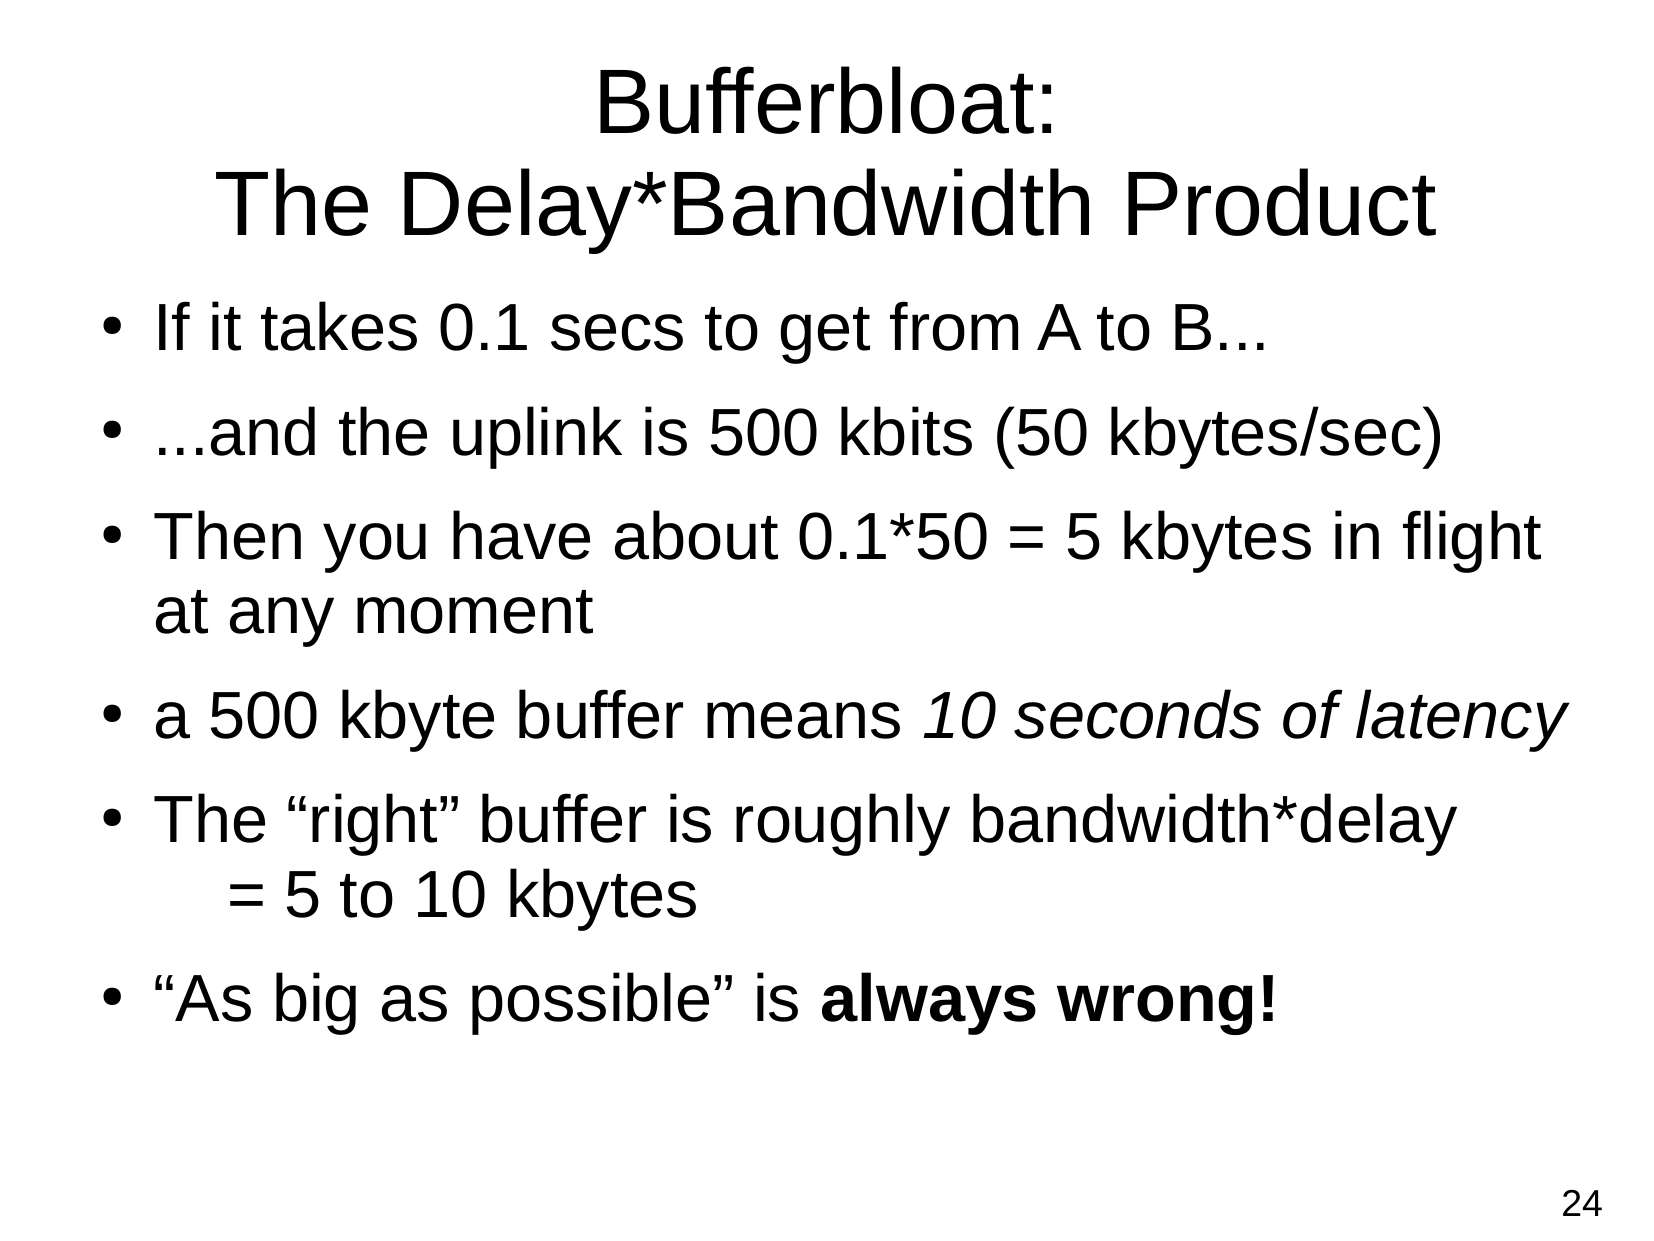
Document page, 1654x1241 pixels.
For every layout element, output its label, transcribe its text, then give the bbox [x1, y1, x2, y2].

text_box 24 [1546, 1174, 1619, 1232]
list If it takes 0.1 secs to get from A to B... ...and the uplink is 500 kbits (50 kbytes/sec) Then you have about 0.1*50 = 5 kbytes in flight at any moment a 500 kbyte buffer means 10 seconds of latency The “right” buffer is roughly bandwidth*delay = 5 to 10 kbytes “As big as possible” is always wrong! [82, 290, 1571, 1109]
title Bufferbloat: The Delay*Bandwidth Product [82, 49, 1571, 257]
